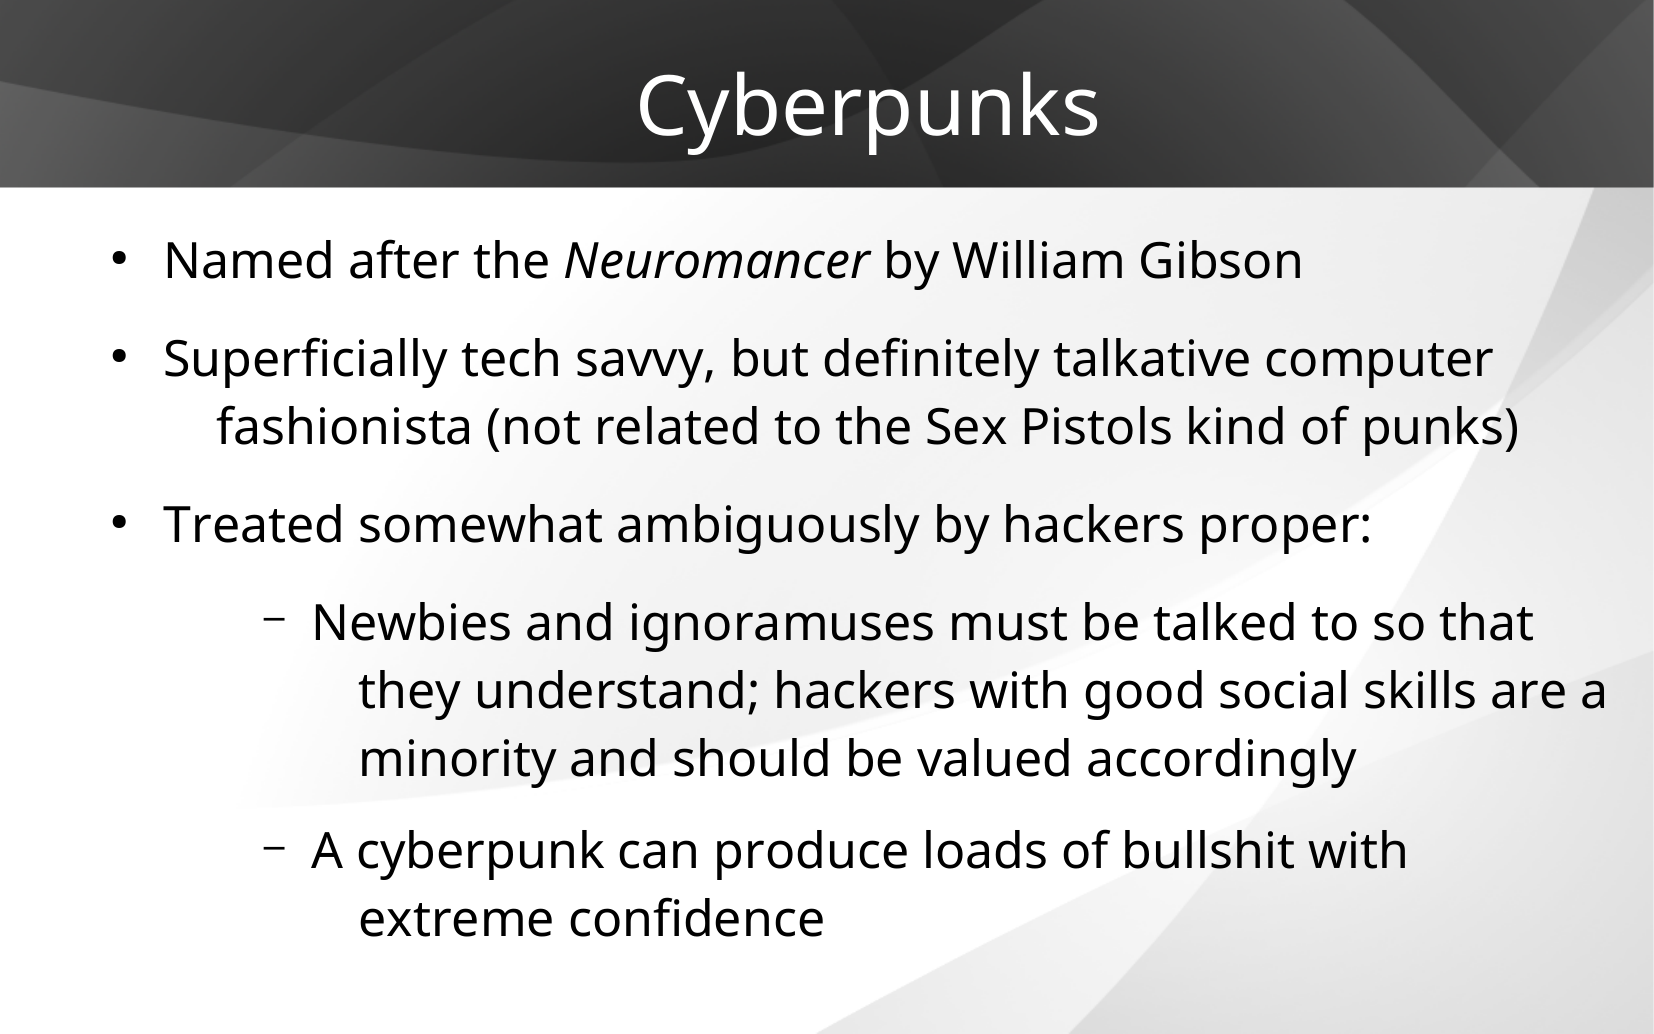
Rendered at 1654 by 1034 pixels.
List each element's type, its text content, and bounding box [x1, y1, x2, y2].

list Named after the Neuromancer by William Gibson Superficially tech savvy, but definitely talkative computer fashionista (not related to the Sex Pistols kind of punks) Treated somewhat ambiguously by hackers proper: Newbies and ignoramuses must be talked to so that they understand; hackers with good social skills are a minority and should be valued accordingly A cyberpunk can produce loads of bullshit with extreme confidence [75, 225, 1613, 1013]
title Cyberpunks [124, 0, 1613, 208]
picture [0, 0, 1654, 1034]
